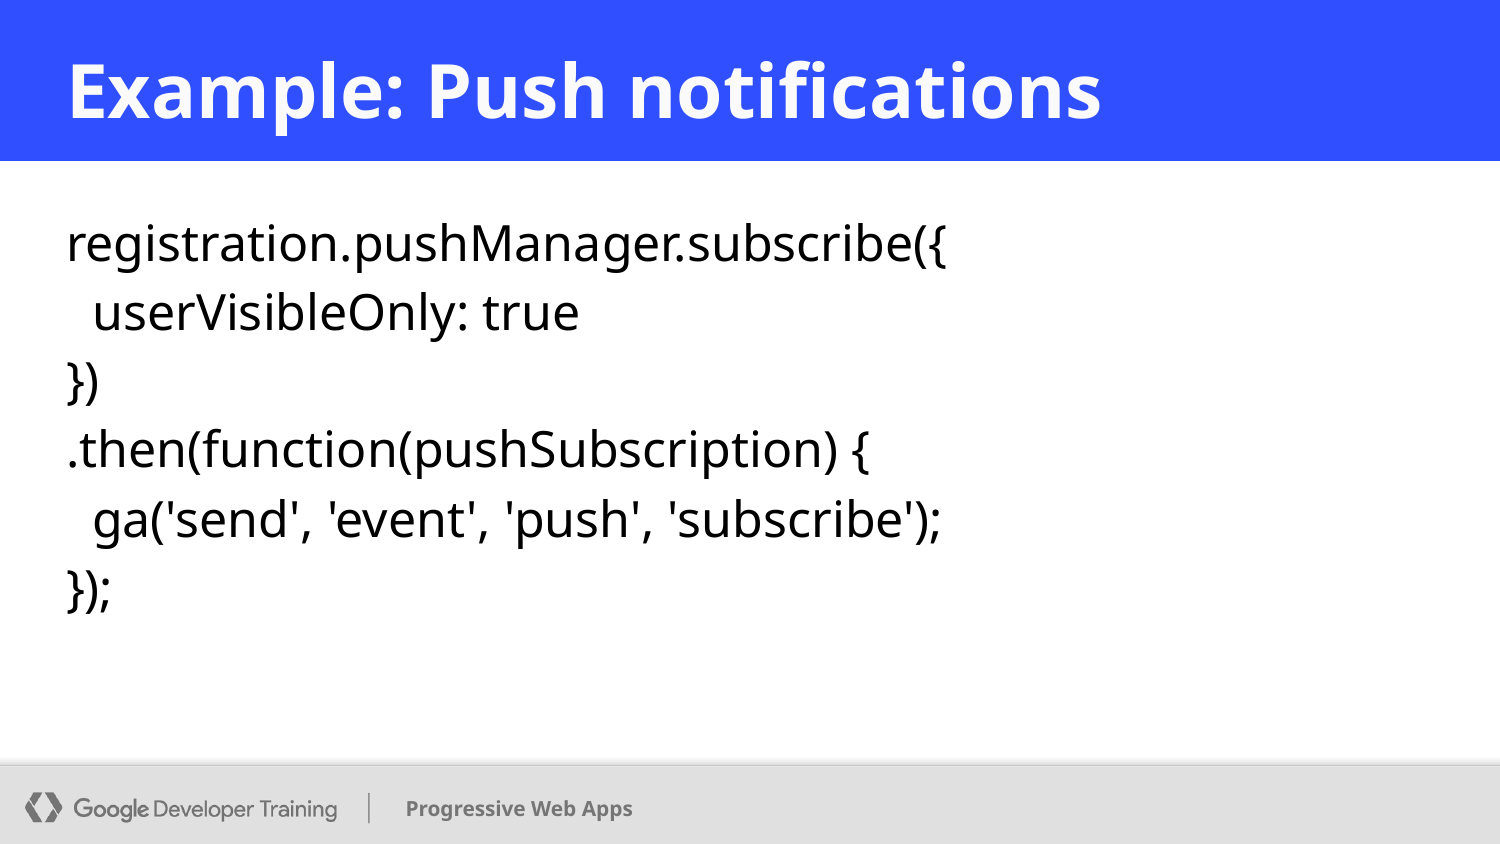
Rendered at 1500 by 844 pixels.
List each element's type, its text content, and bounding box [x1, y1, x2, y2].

picture [0, 161, 1500, 844]
list registration.pushManager.subscribe({ userVisibleOnly: true }) .then(function(pushSubscription) { ga('send', 'event', 'push', 'subscribe'); }); [51, 187, 1449, 752]
title Example: Push notifications [51, 28, 1449, 122]
